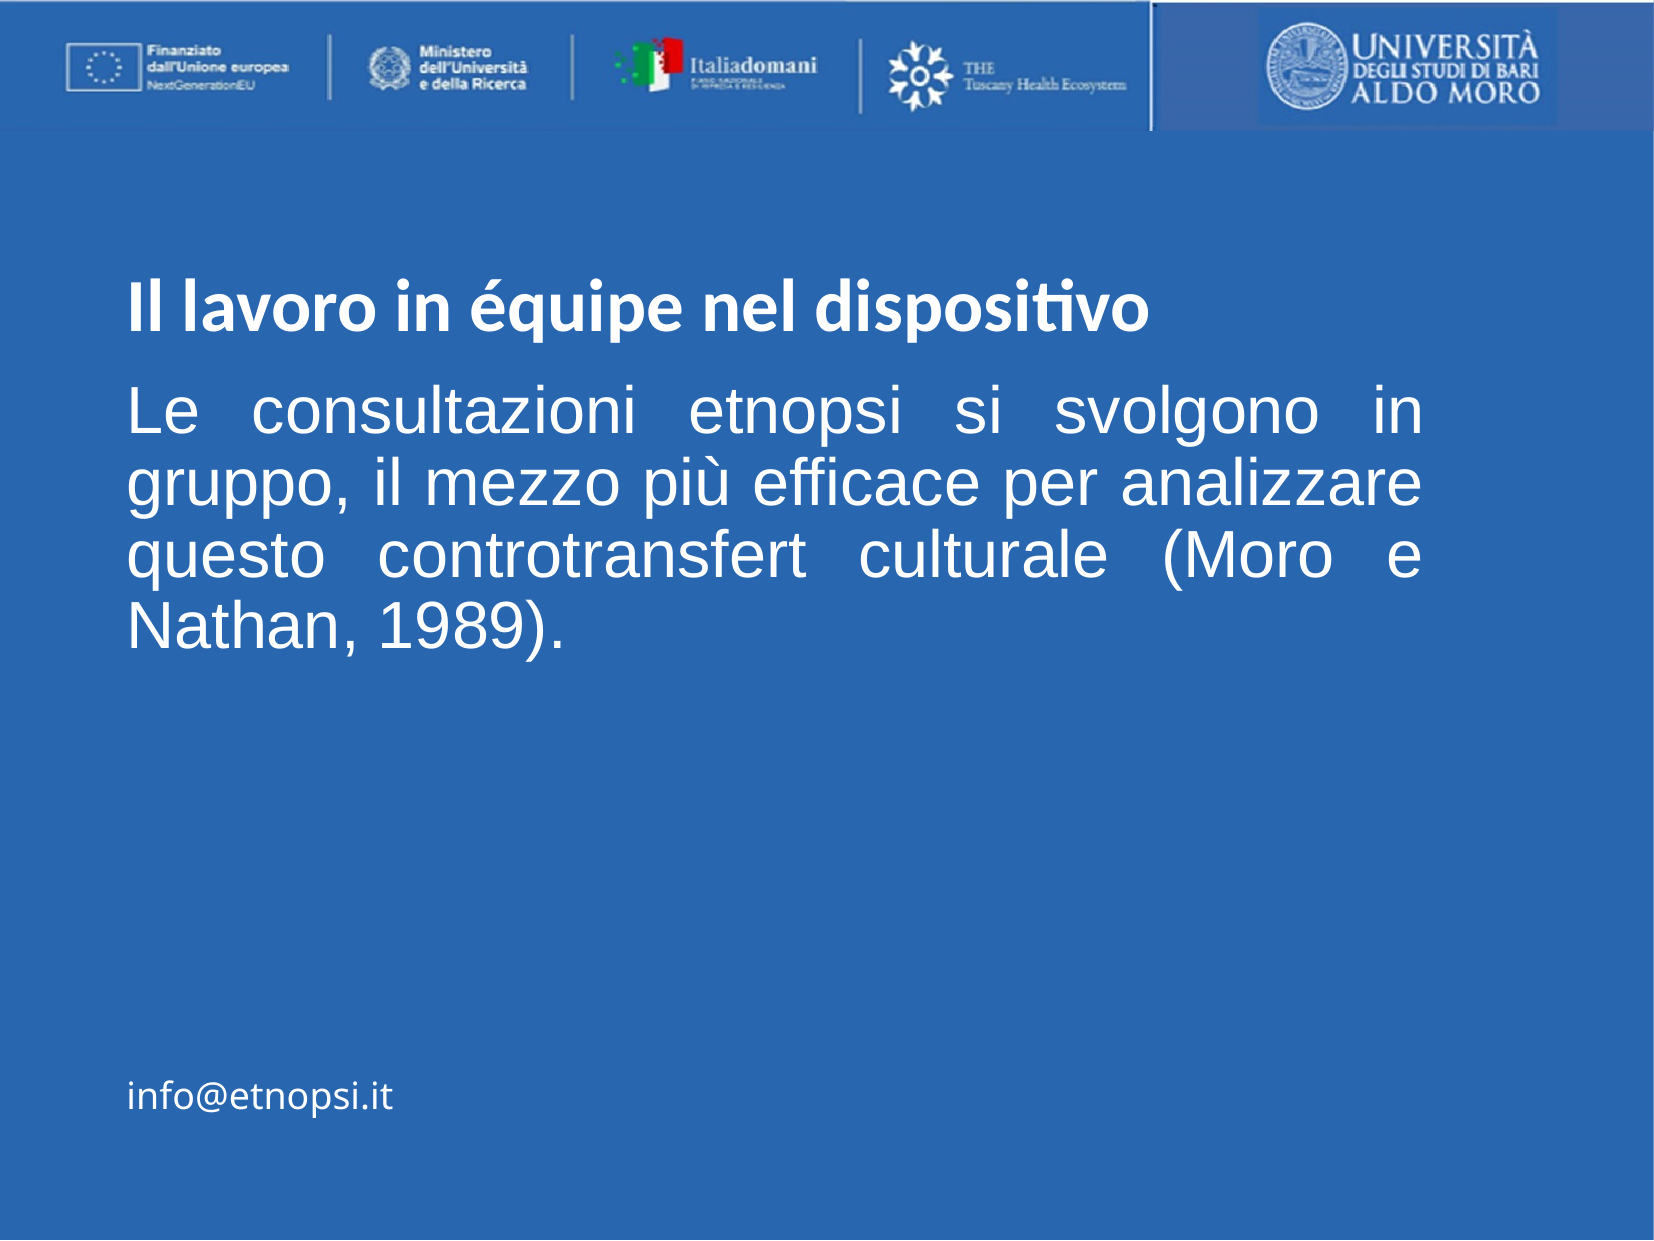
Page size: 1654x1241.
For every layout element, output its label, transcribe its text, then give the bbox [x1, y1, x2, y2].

picture [0, 0, 1654, 132]
subtitle Il lavoro in équipe nel dispositivo Le consultazioni etnopsi si svolgono in gruppo, il mezzo più efficace per analizzare questo controtransfert culturale (Moro e Nathan, 1989). info@etnopsi.it [111, 248, 1489, 992]
